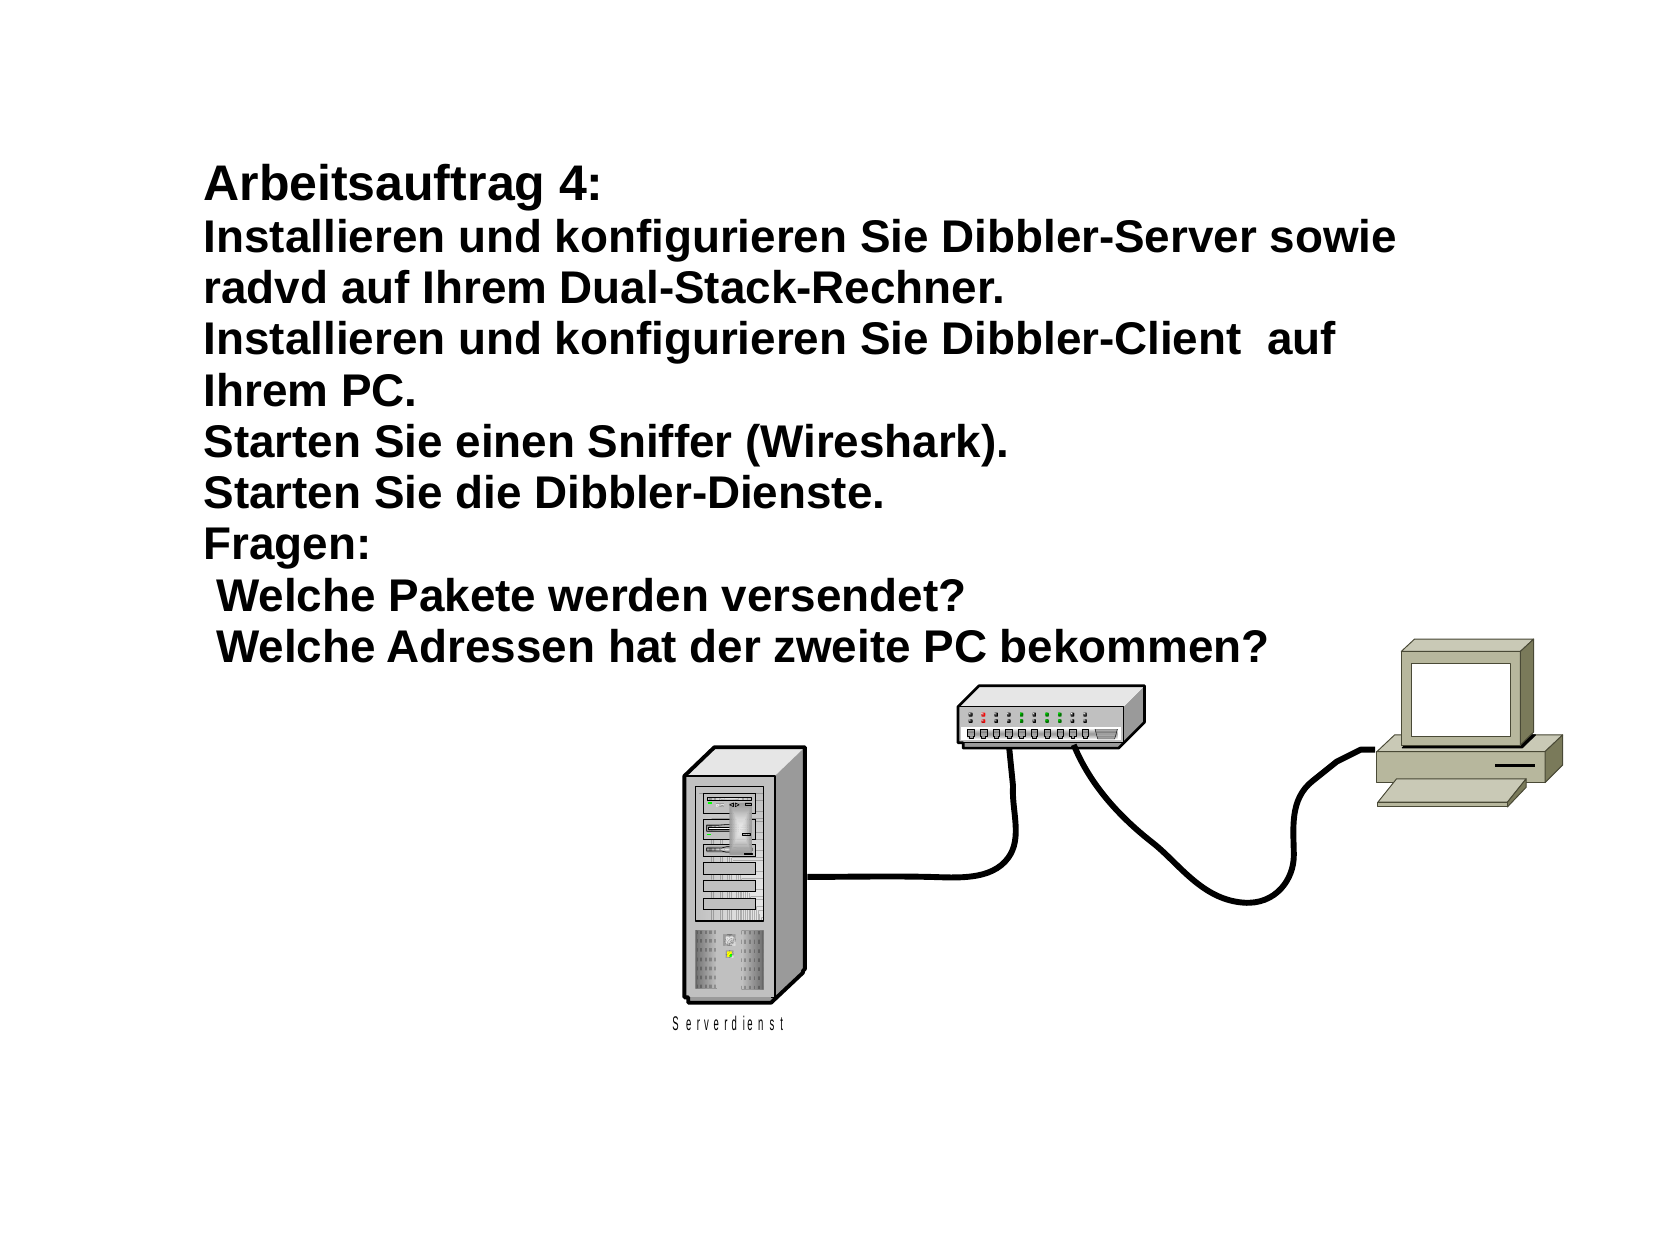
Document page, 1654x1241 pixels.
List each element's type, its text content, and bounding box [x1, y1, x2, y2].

picture [951, 679, 1152, 803]
picture [1375, 638, 1565, 810]
picture [649, 738, 845, 1094]
text_box Arbeitsauftrag 4: Installieren und konfigurieren Sie Dibbler-Server sowie radvd auf Ihrem Dual-Stack-Rechner. Installieren und konfigurieren Sie Dibbler-Client auf Ihrem PC. Starten Sie einen Sniffer (Wireshark). Starten Sie die Dibbler-Dienste. Fragen: Welche Pakete werden versendet? Welche Adressen hat der zweite PC bekommen? [188, 147, 1489, 690]
